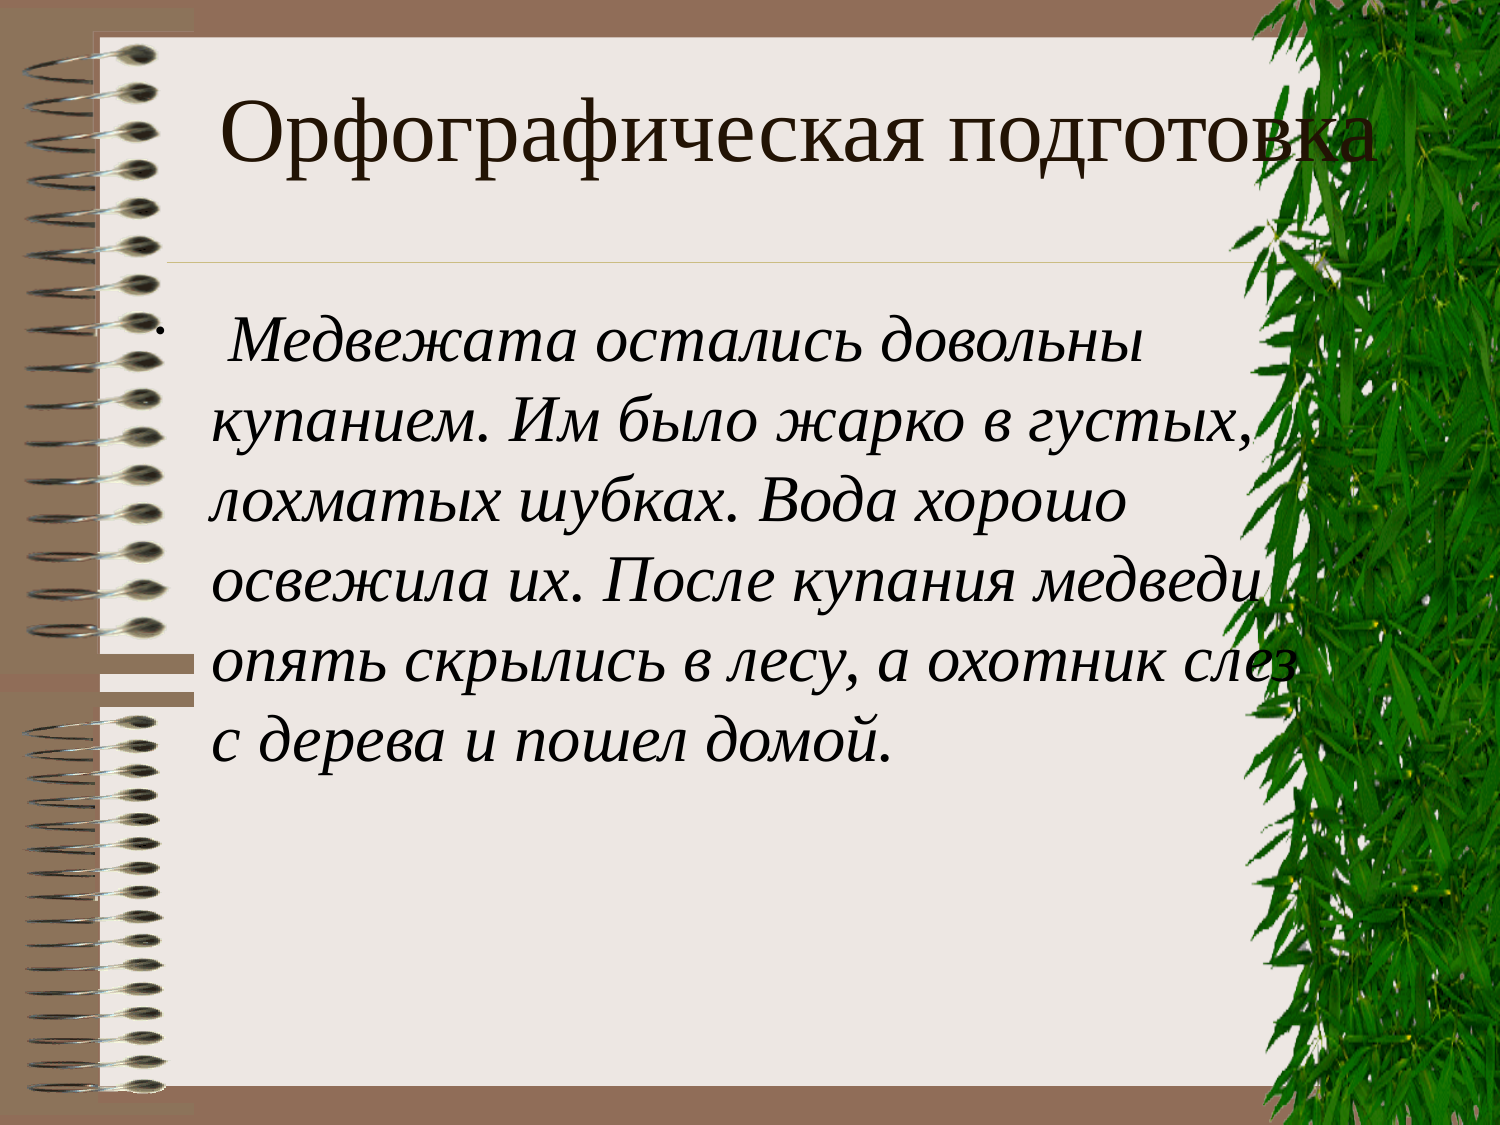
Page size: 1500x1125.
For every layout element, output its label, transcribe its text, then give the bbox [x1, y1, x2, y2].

list Медвежата остались довольны купанием. Им было жарко в густых, лохматых шубках. Вода хорошо освежила их. После купания медведи опять скрылись в лесу, а охотник слез с дерева и пошел домой. [140, 287, 1325, 963]
title Орфографическая подготовка [174, 62, 1425, 250]
picture [0, 692, 194, 1115]
picture [0, 8, 194, 674]
picture [1206, 0, 1500, 1125]
